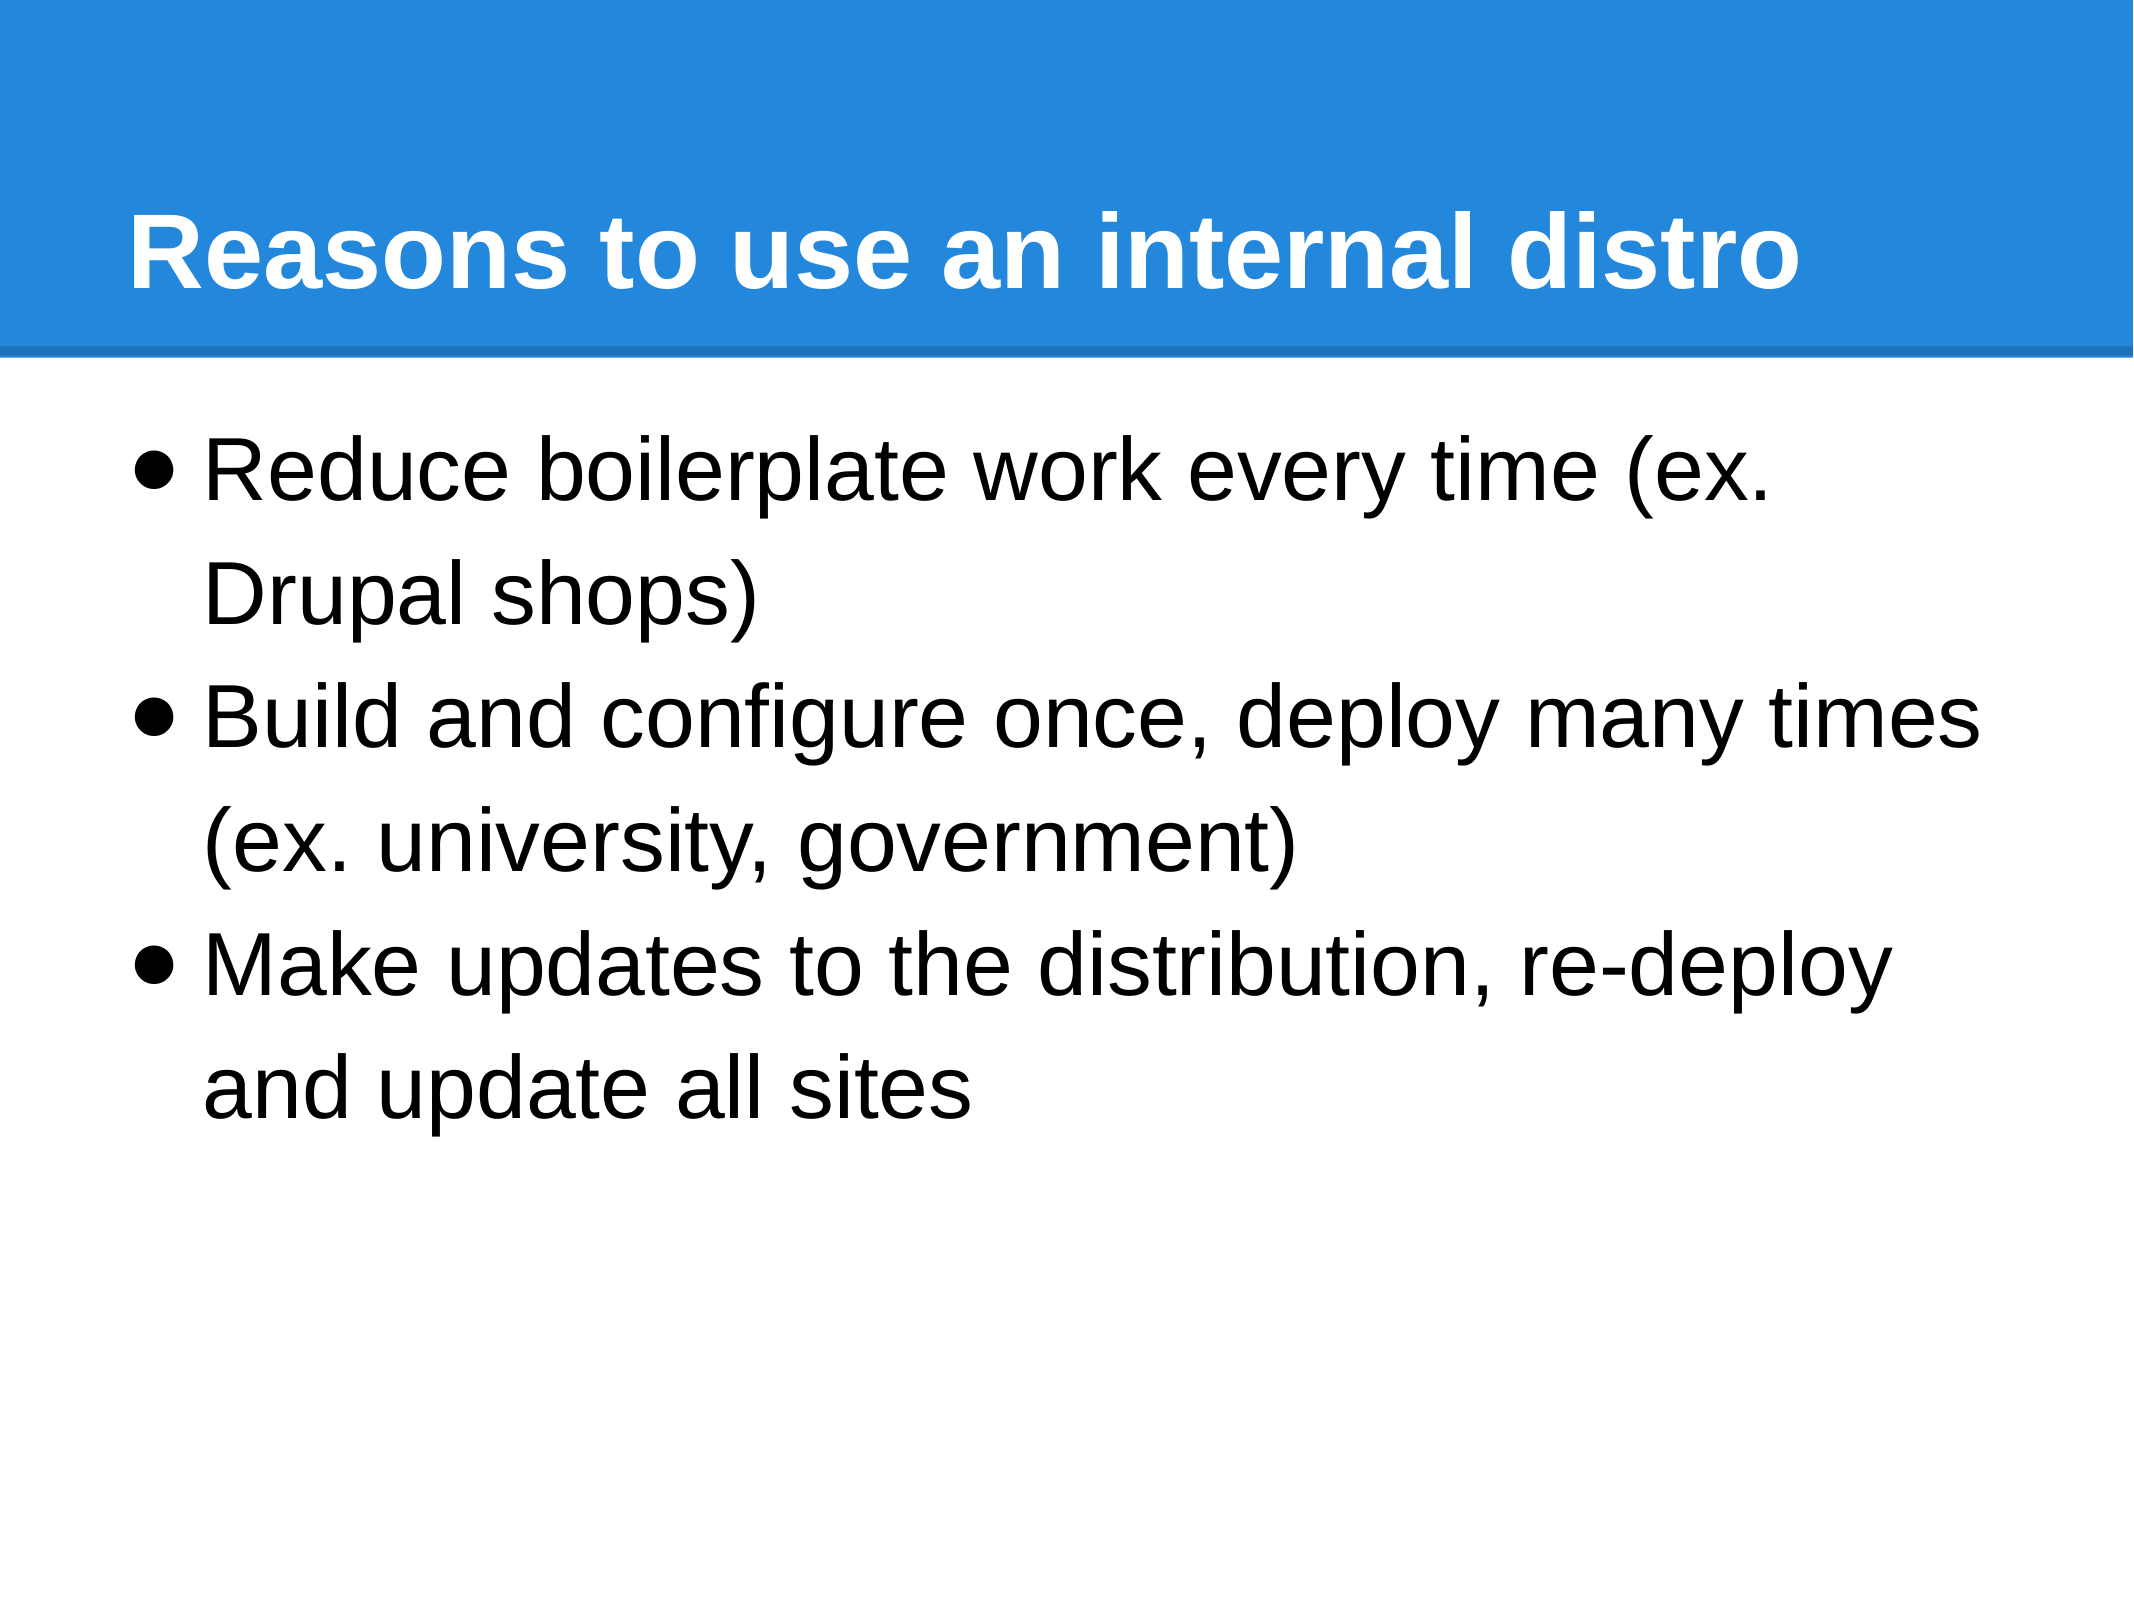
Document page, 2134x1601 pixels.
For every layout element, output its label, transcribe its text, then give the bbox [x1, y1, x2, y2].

list Reduce boilerplate work every time (ex. Drupal shops) Build and configure once, deploy many times (ex. university, government) Make updates to the distribution, re-deploy and update all sites [106, 373, 2027, 1533]
title Reasons to use an internal distro [106, 64, 2027, 331]
